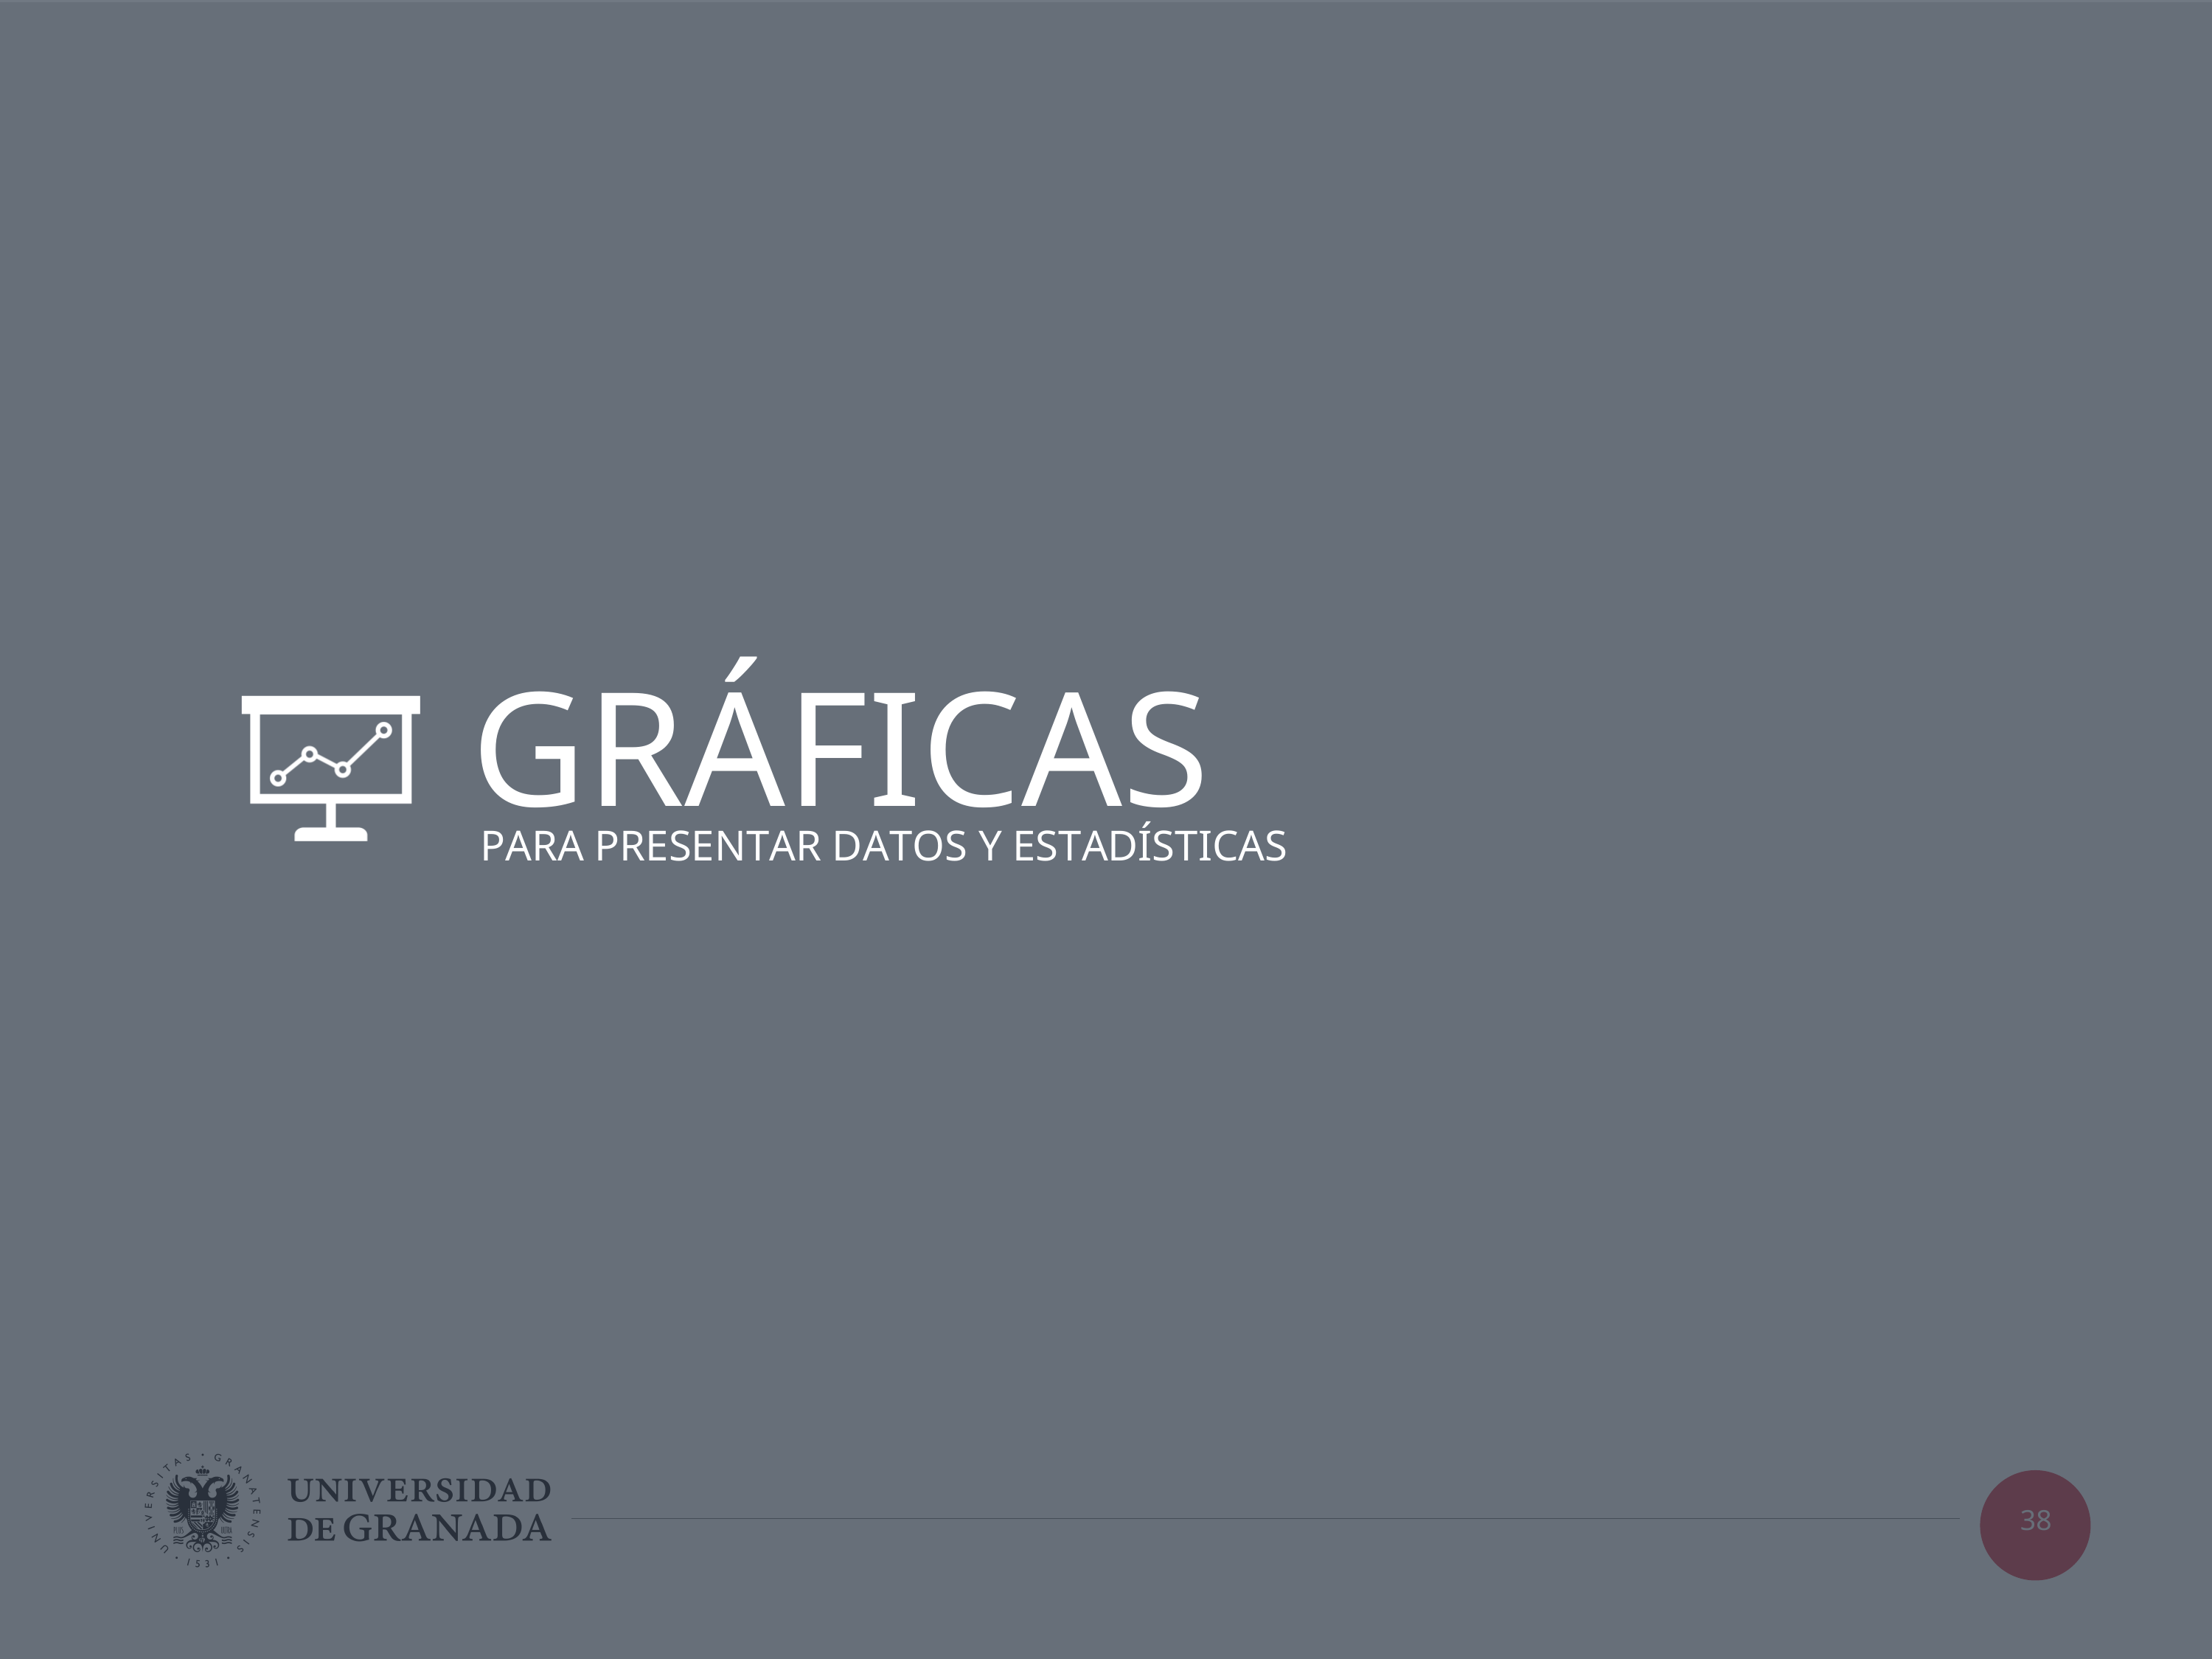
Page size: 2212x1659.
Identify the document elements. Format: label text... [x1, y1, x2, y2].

text_box [0, 0, 2212, 1659]
text_box GRÁFICAS [460, 642, 2143, 844]
text_box PARA PRESENTAR DATOS Y ESTADÍSTICAS [469, 813, 2152, 875]
picture [241, 695, 421, 842]
